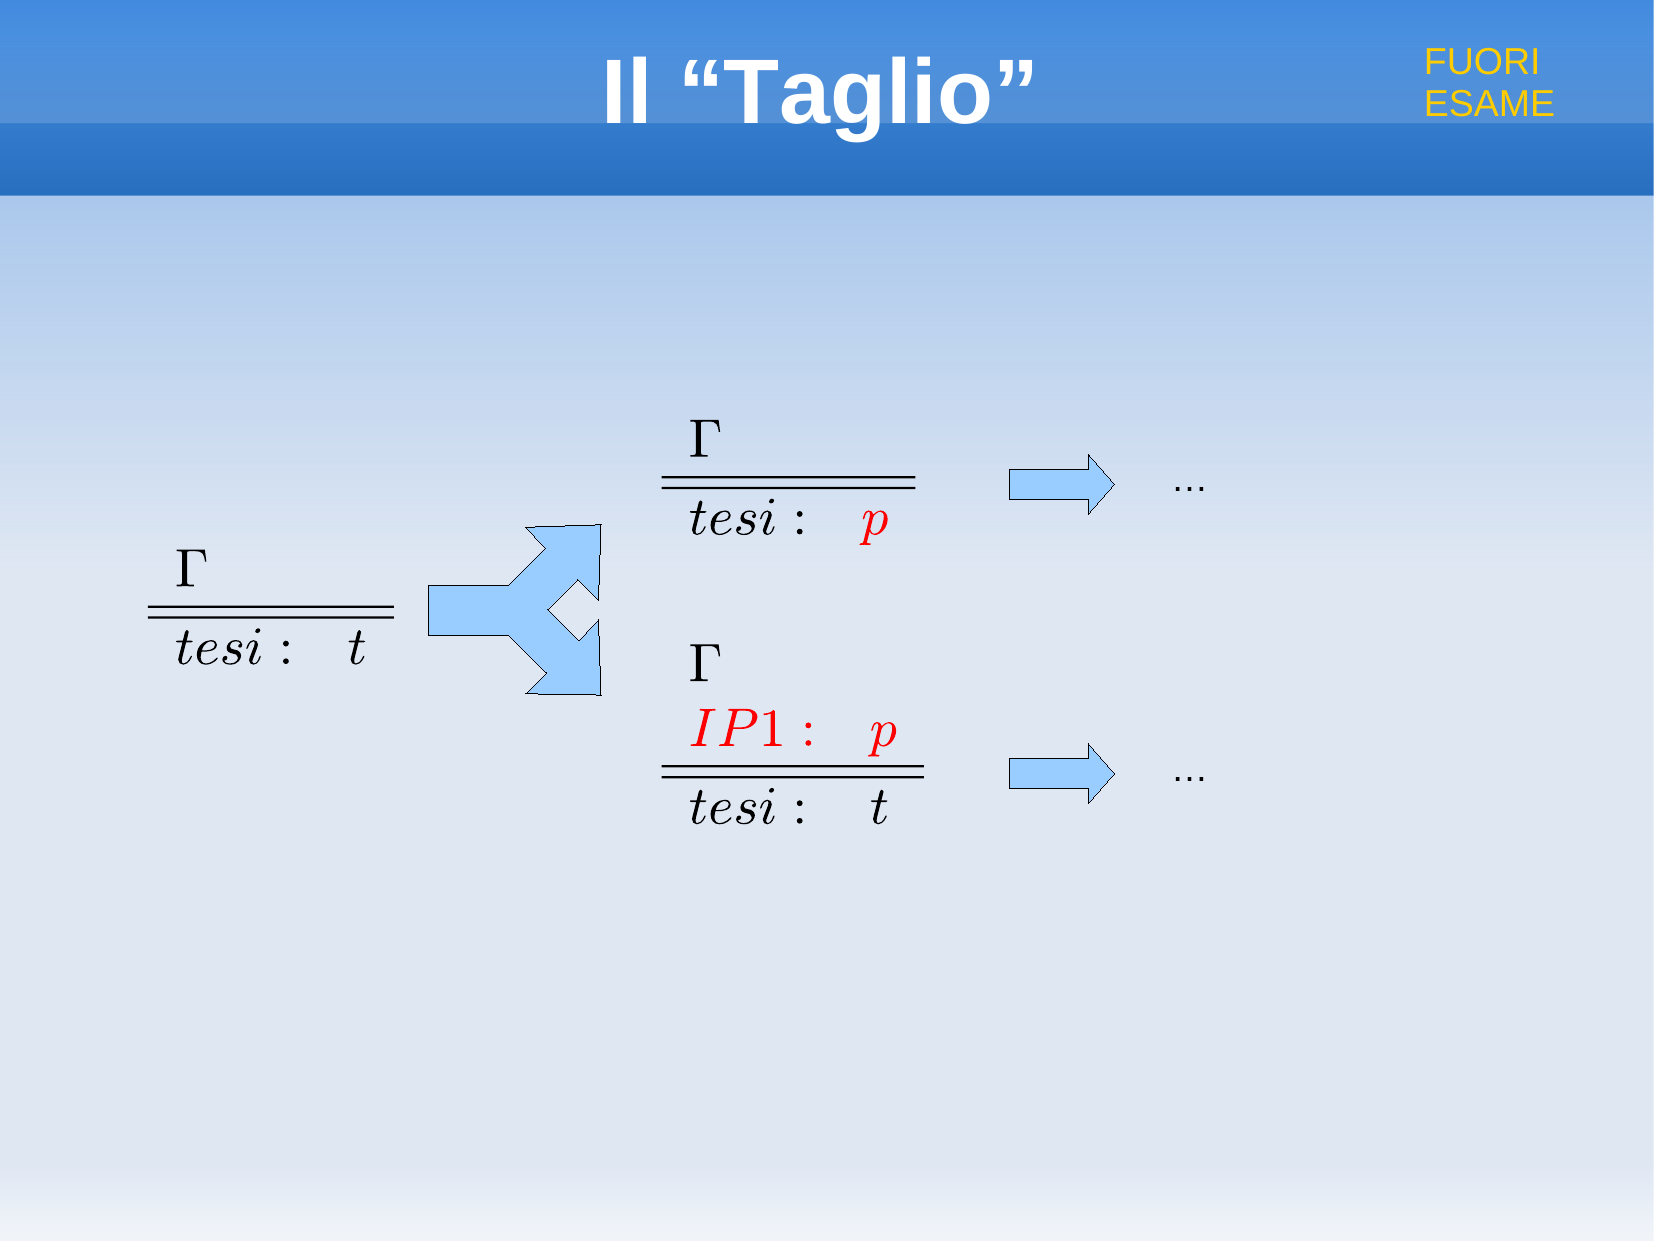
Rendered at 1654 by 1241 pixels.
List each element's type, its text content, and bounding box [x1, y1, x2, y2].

text_box [661, 419, 916, 546]
title Il “Taglio” [76, 0, 1565, 196]
text_box [147, 549, 394, 665]
text_box [1009, 743, 1115, 804]
picture [0, 0, 1654, 1241]
text_box … [1156, 739, 1224, 797]
text_box [661, 644, 924, 825]
text_box [428, 524, 602, 696]
text_box … [1156, 450, 1224, 508]
text_box FUORI ESAME [1409, 32, 1571, 132]
text_box [1009, 454, 1115, 515]
